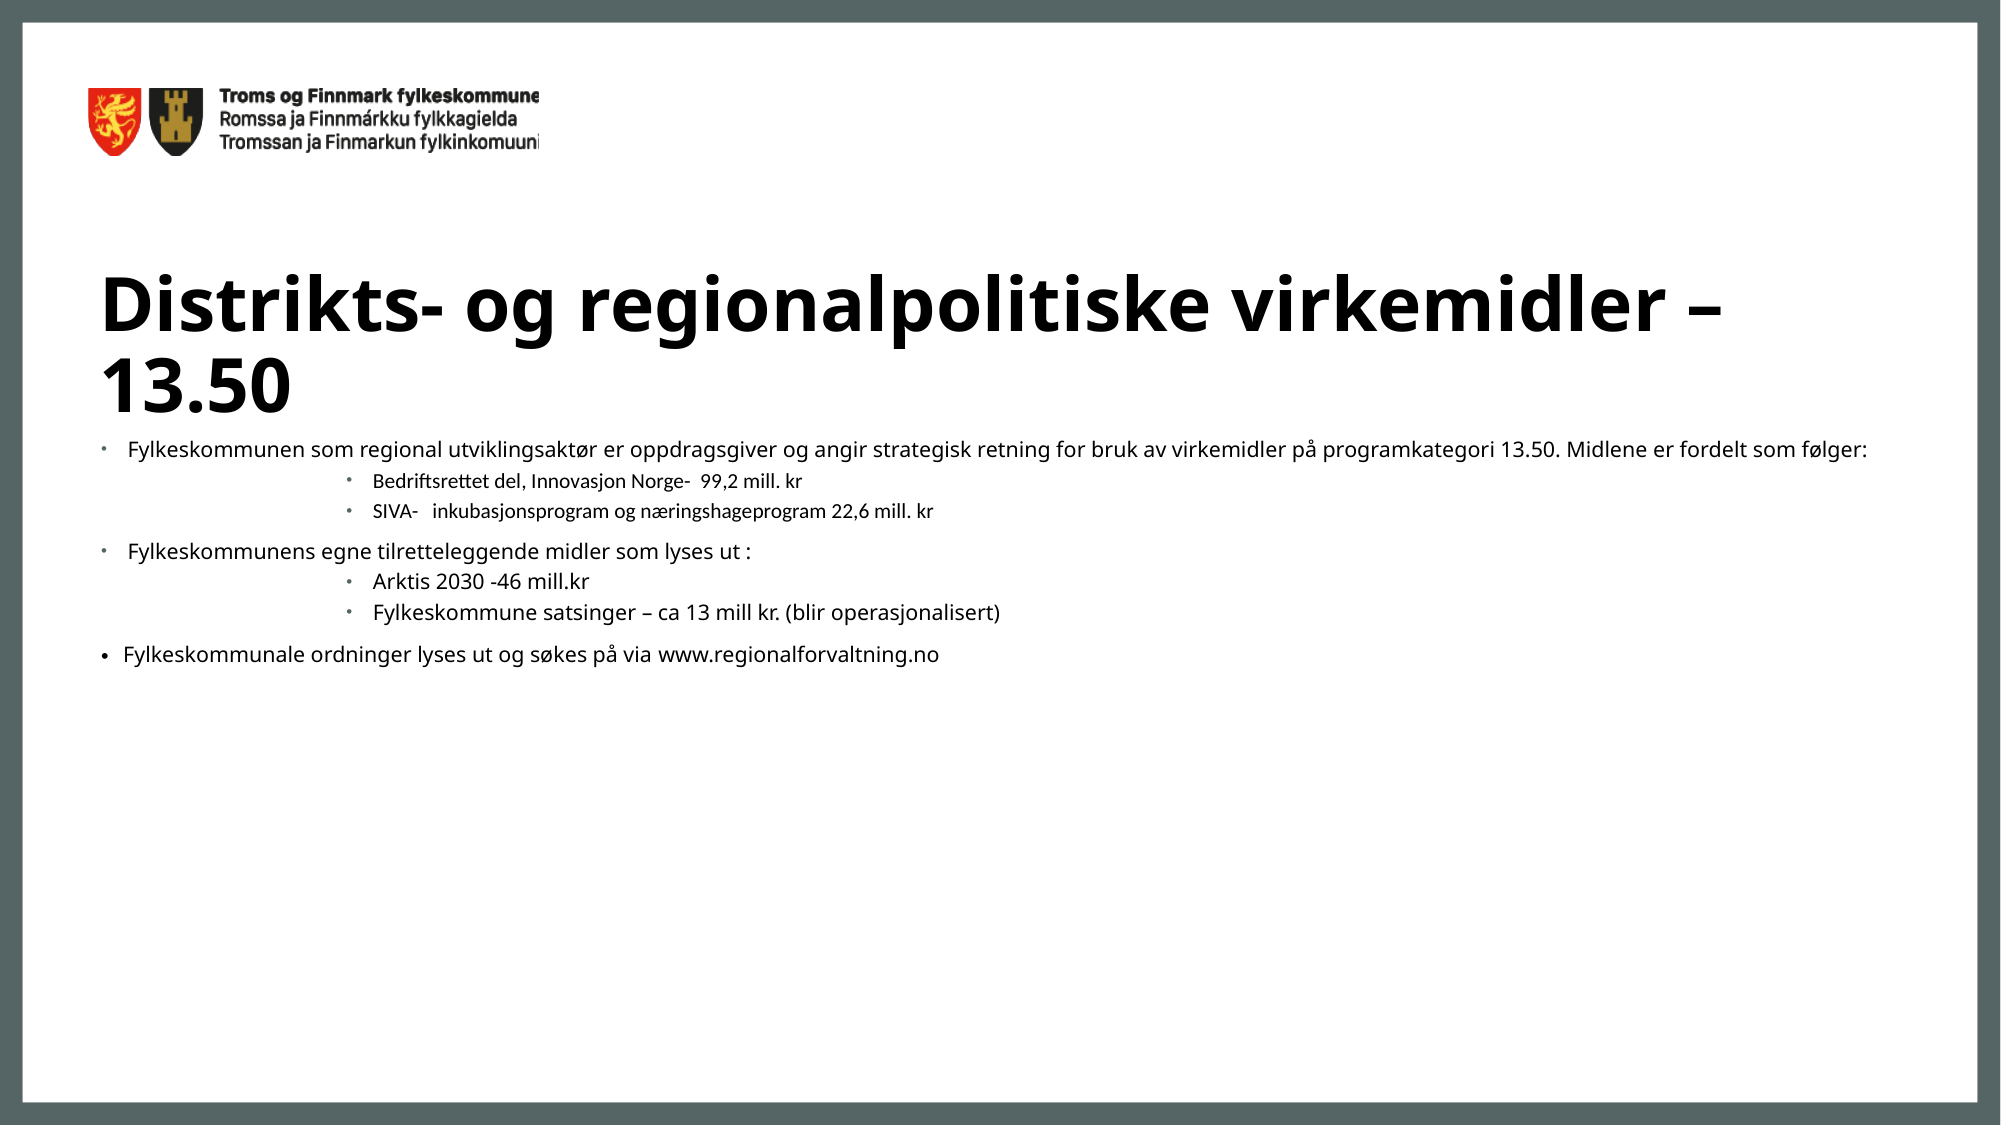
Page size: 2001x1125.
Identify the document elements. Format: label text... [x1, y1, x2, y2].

title Distrikts- og regionalpolitiske virkemidler – 13.50 [84, 257, 1916, 355]
list Fylkeskommunen som regional utviklingsaktør er oppdragsgiver og angir strategisk retning for bruk av virkemidler på programkategori 13.50. Midlene er fordelt som følger: Bedriftsrettet del, Innovasjon Norge- 99,2 mill. kr SIVA- inkubasjonsprogram og næringshageprogram 22,6 mill. kr Fylkeskommunens egne tilretteleggende midler som lyses ut : Arktis 2030 -46 mill.kr Fylkeskommune satsinger – ca 13 mill kr. (blir operasjonalisert) Fylkeskommunale ordninger lyses ut og søkes på via www.regionalforvaltning.no [84, 406, 1899, 1058]
